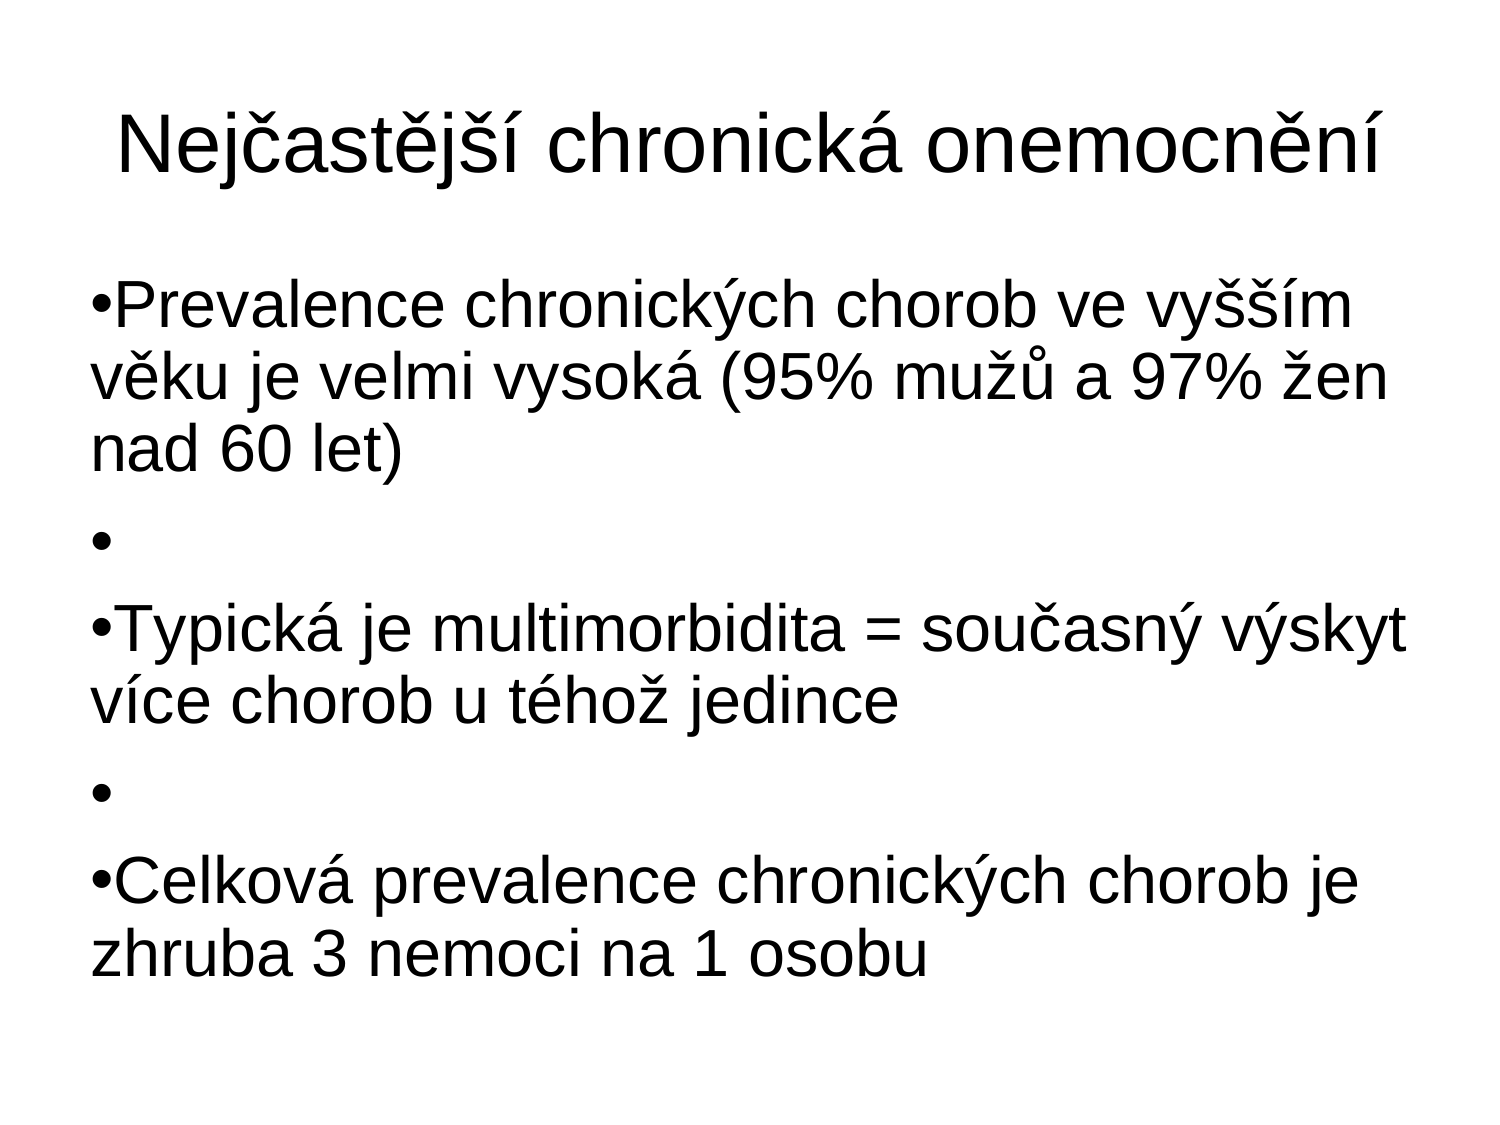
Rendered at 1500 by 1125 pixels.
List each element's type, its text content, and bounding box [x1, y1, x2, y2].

list Prevalence chronických chorob ve vyšším věku je velmi vysoká (95% mužů a 97% žen nad 60 let) Typická je multimorbidita = současný výskyt více chorob u téhož jedince Celková prevalence chronických chorob je zhruba 3 nemoci na 1 osobu [75, 262, 1426, 1005]
title Nejčastější chronická onemocnění [75, 45, 1426, 233]
